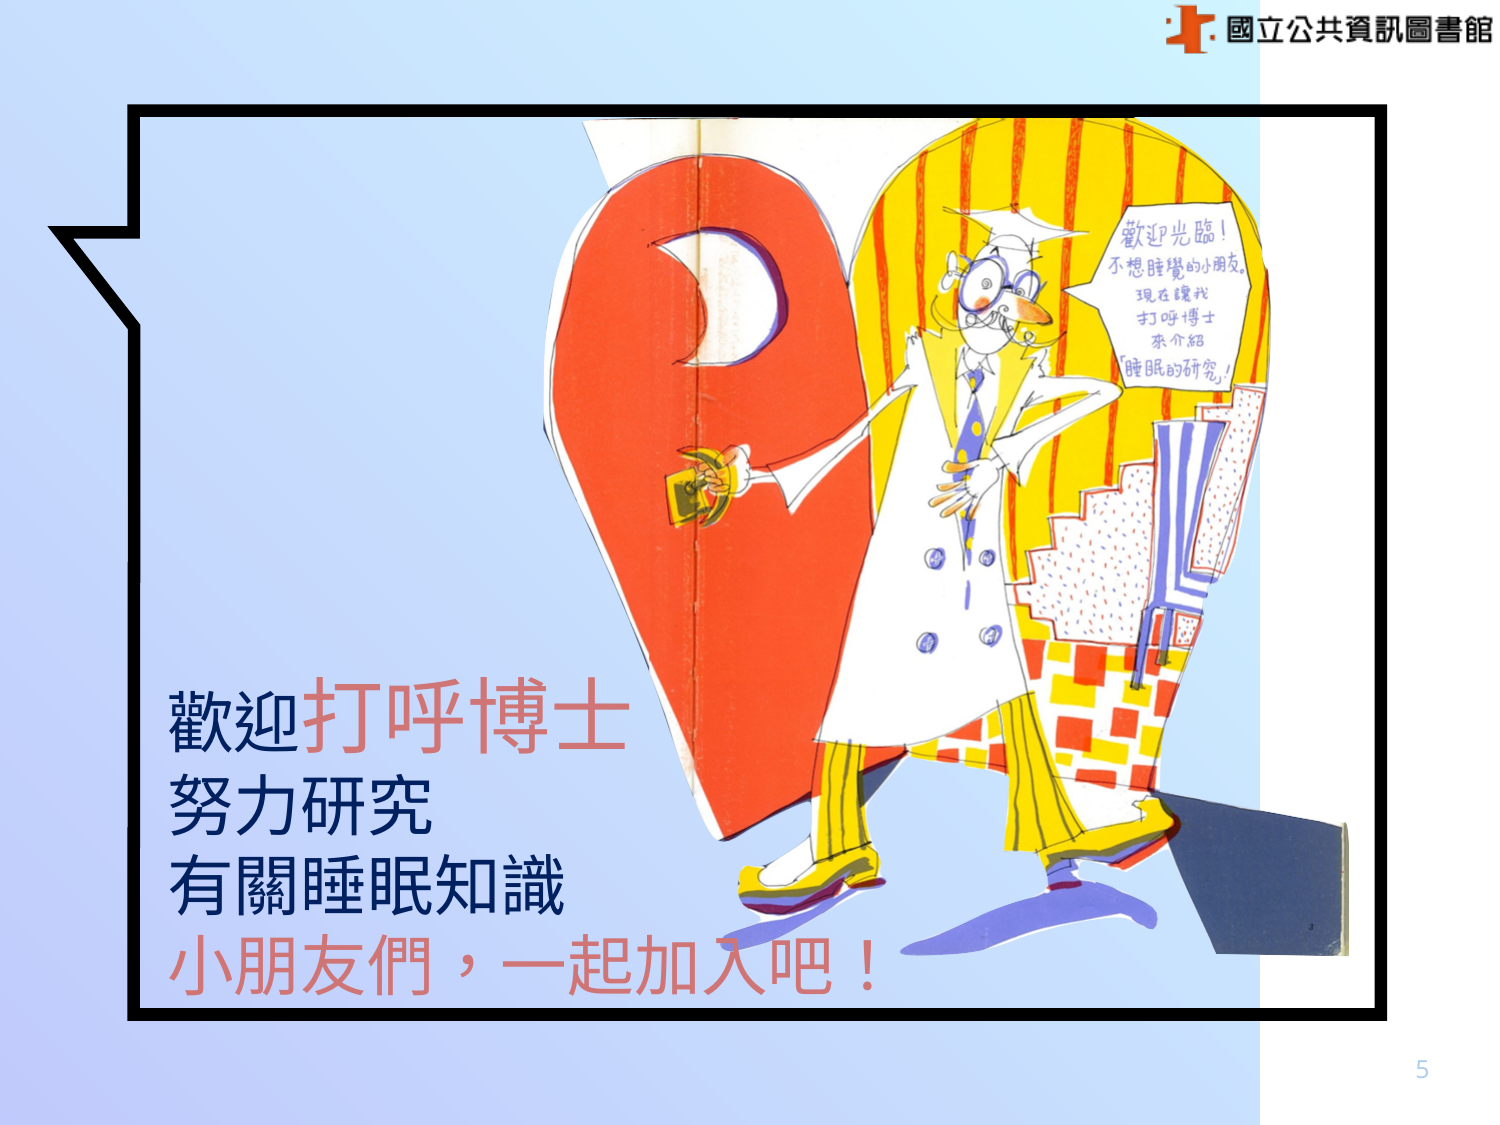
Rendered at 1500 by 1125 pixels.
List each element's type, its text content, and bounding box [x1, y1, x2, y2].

picture [503, 117, 1349, 963]
picture [1157, 0, 1500, 59]
text_box 5 [1400, 1038, 1491, 1125]
text_box 歡迎打呼博士 努力研究 有關睡眠知識 小朋友們，一起加入吧！ [152, 656, 961, 1096]
